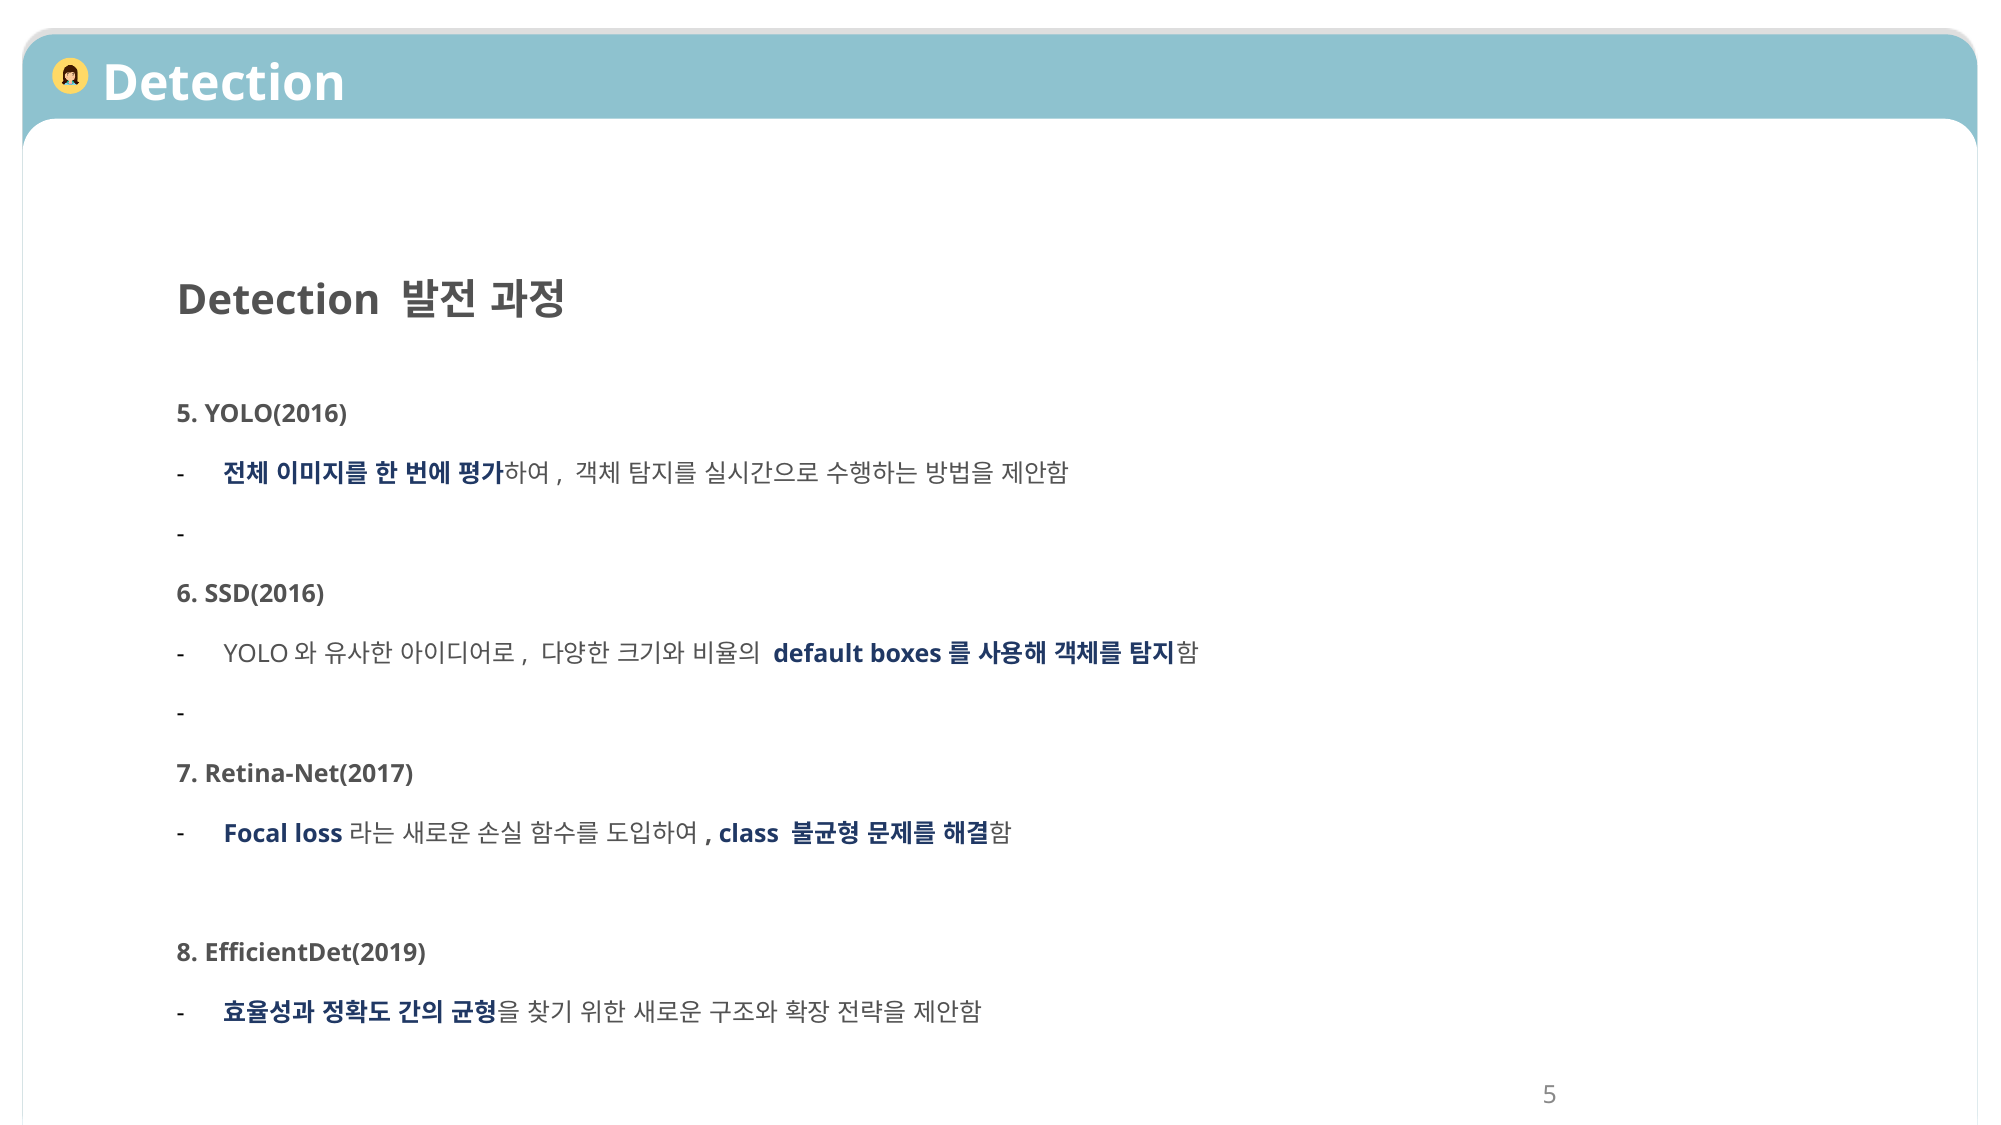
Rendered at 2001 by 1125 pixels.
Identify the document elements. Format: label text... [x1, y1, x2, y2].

text_box [22, 34, 1978, 1125]
text_box Detection 발전 과정 5. YOLO(2016) 전체 이미지를 한 번에 평가하여, 객체 탐지를 실시간으로 수행하는 방법을 제안함 6. SSD(2016) YOLO와 유사한 아이디어로, 다양한 크기와 비율의 default boxes를 사용해 객체를 탐지함 7. Retina-Net(2017) Focal loss라는 새로운 손실 함수를 도입하여, class 불균형 문제를 해결함 8. EfficientDet(2019) 효율성과 정확도 간의 균형을 찾기 위한 새로운 구조와 확장 전략을 제안함 [162, 216, 1884, 1034]
picture [60, 65, 80, 85]
text_box Detection [87, 42, 1090, 119]
